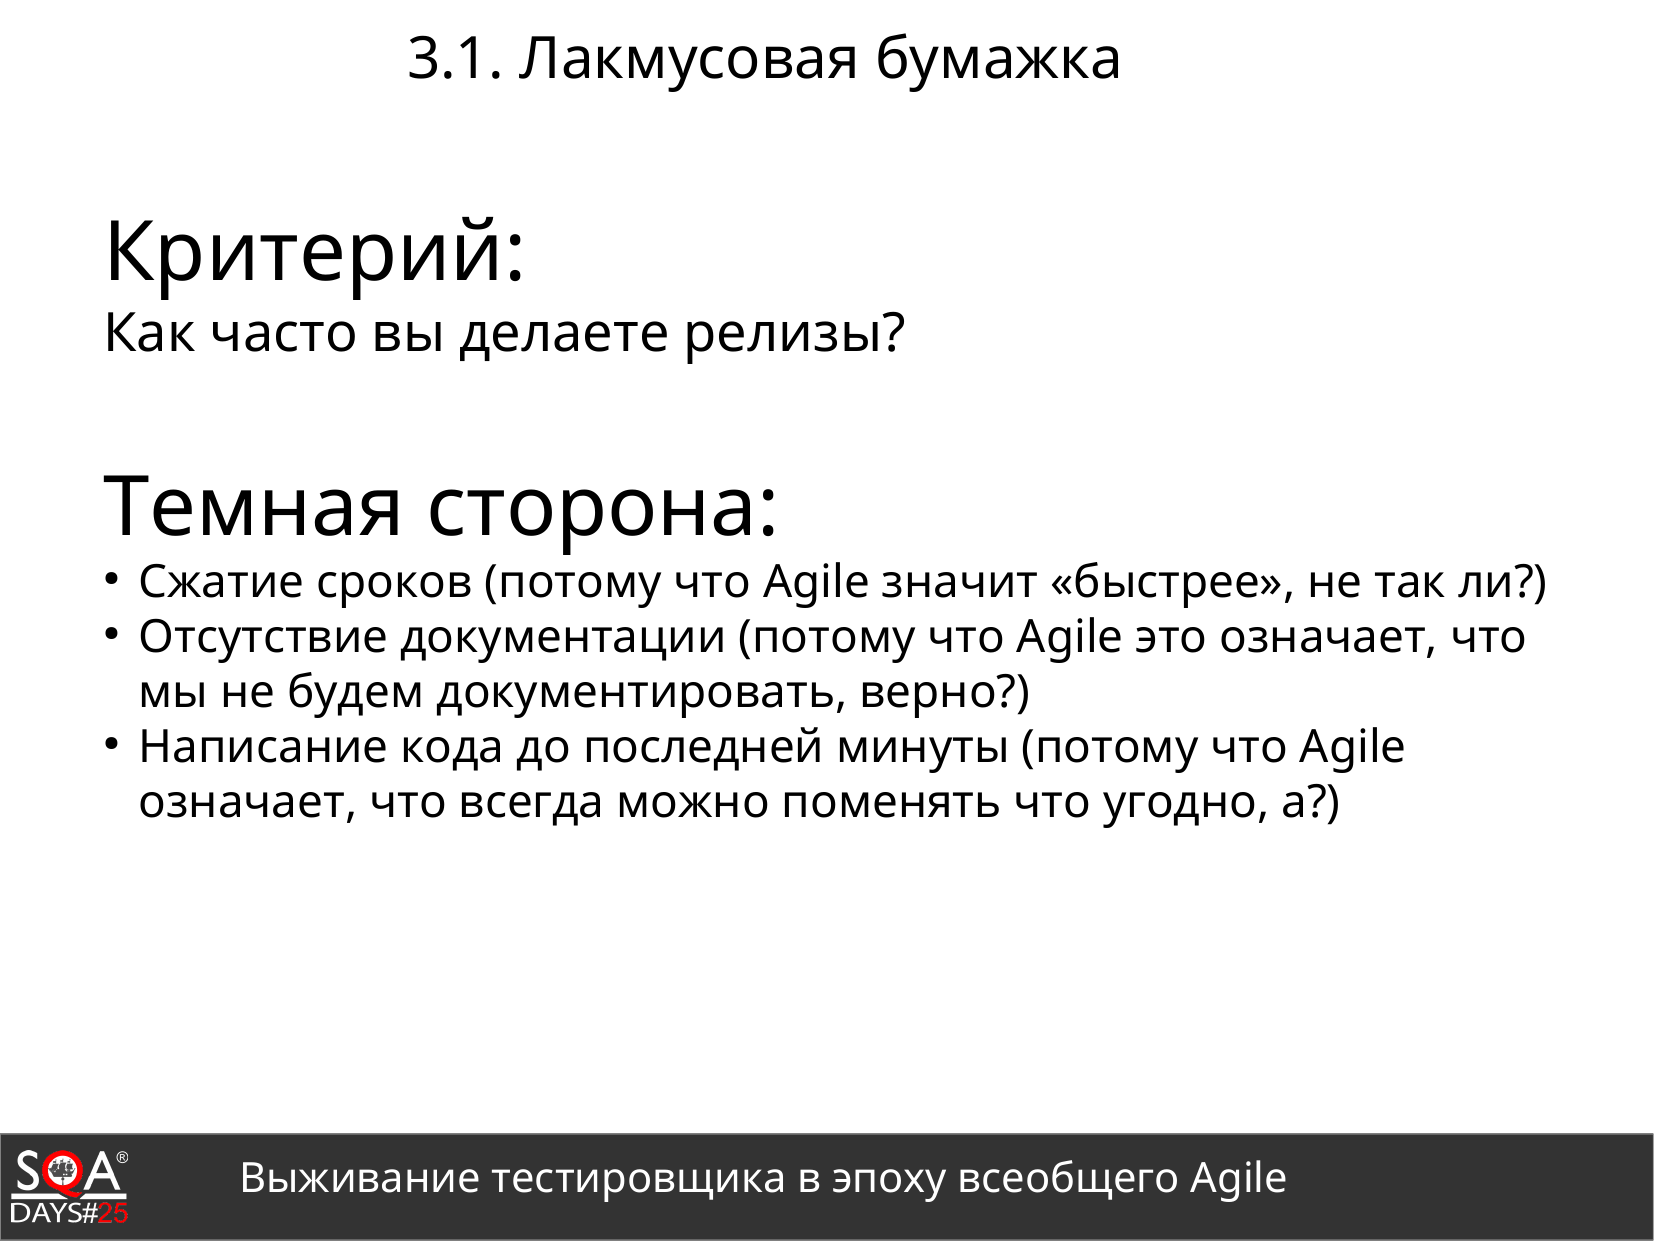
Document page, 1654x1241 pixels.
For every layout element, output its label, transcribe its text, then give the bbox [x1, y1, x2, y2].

text_box Критерий: Как часто вы делаете релизы? Темная сторона: Сжатие сроков (потому что Agile значит «быстрее», не так ли?) Отсутствие документации (потому что Agile это означает, что мы не будем документировать, верно?) Написание кода до последней минуты (потому что Agile означает, что всегда можно поменять что угодно, а?) [88, 189, 1565, 890]
text_box 3.1. Лакмусовая бумажка [392, 12, 1264, 107]
text_box Выживание тестировщика в эпоху всеобщего Agile [224, 1145, 1607, 1229]
text_box [0, 1133, 1654, 1241]
picture [11, 1150, 128, 1223]
